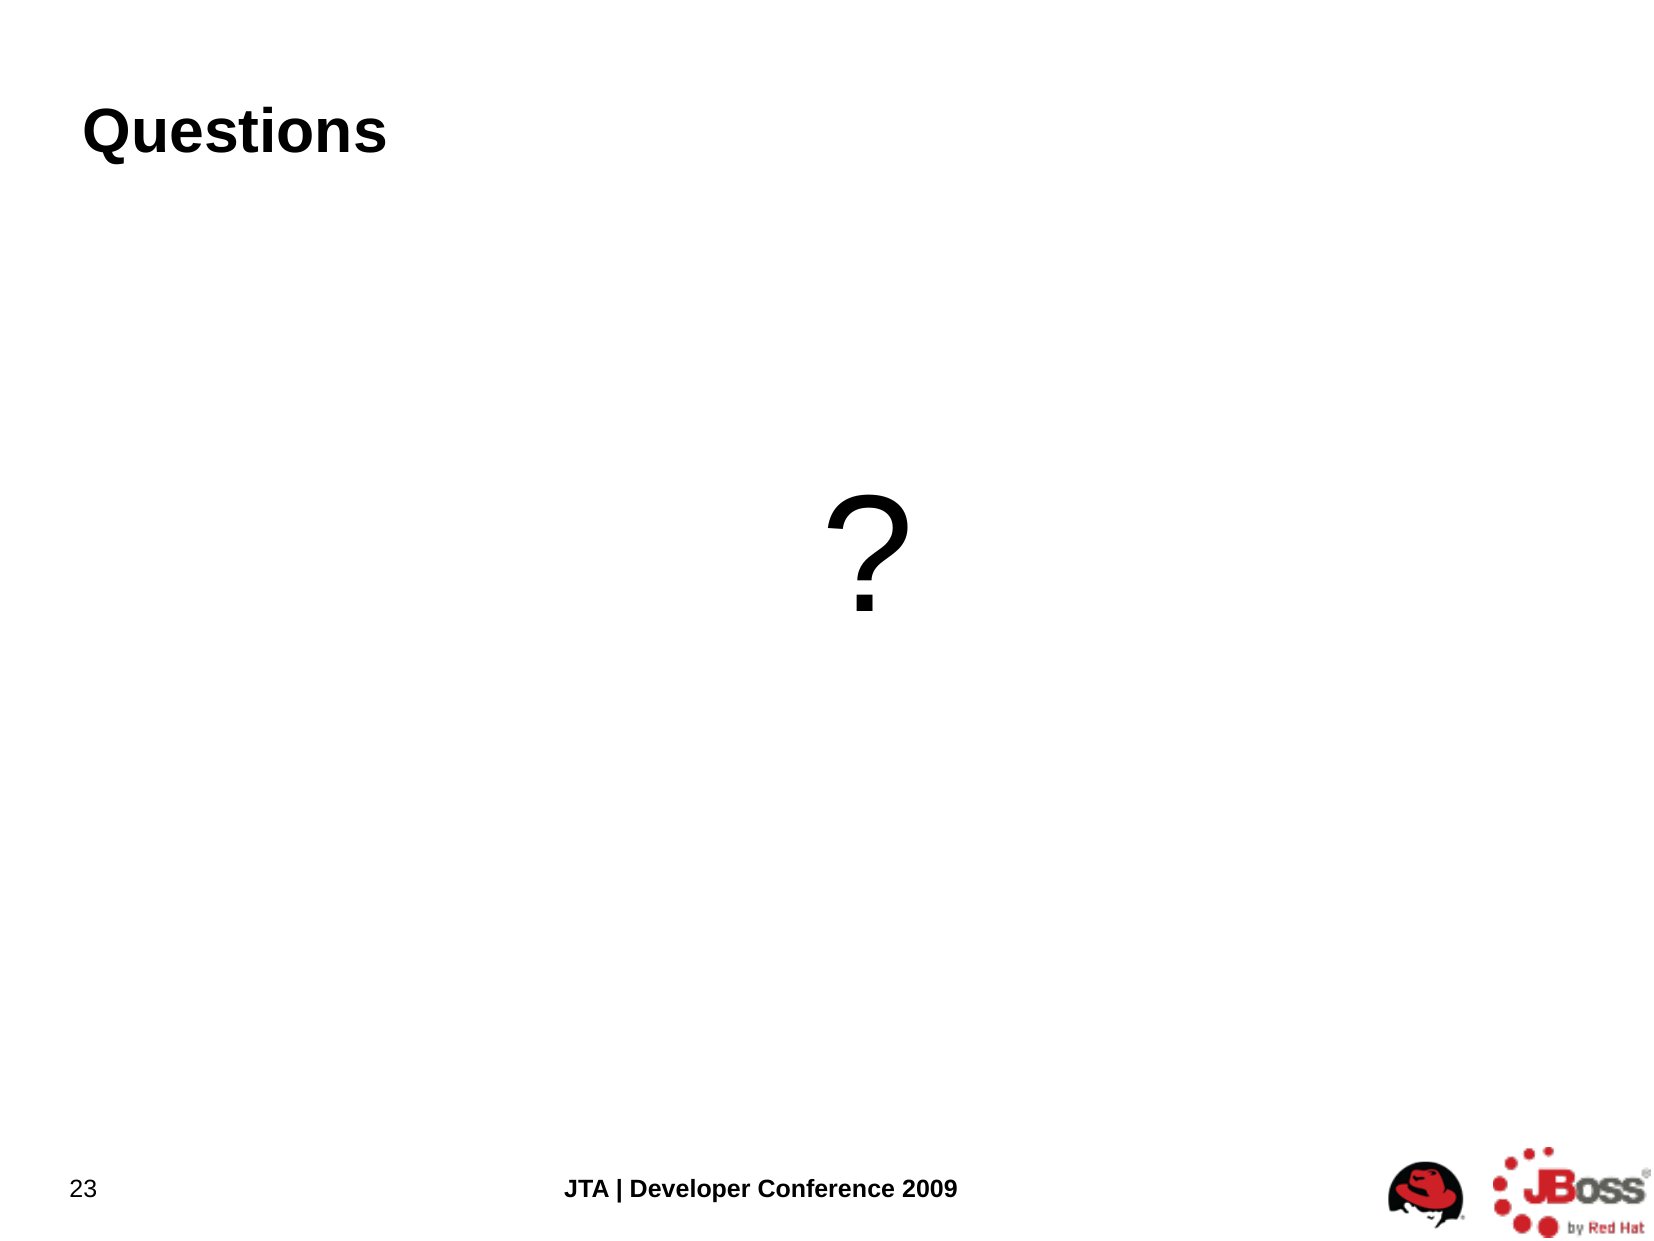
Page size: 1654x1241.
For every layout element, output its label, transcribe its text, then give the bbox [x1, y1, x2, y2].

picture [1387, 1159, 1471, 1238]
list ? [86, 244, 1576, 1024]
title Questions [82, 45, 1571, 218]
picture [1493, 1147, 1651, 1238]
